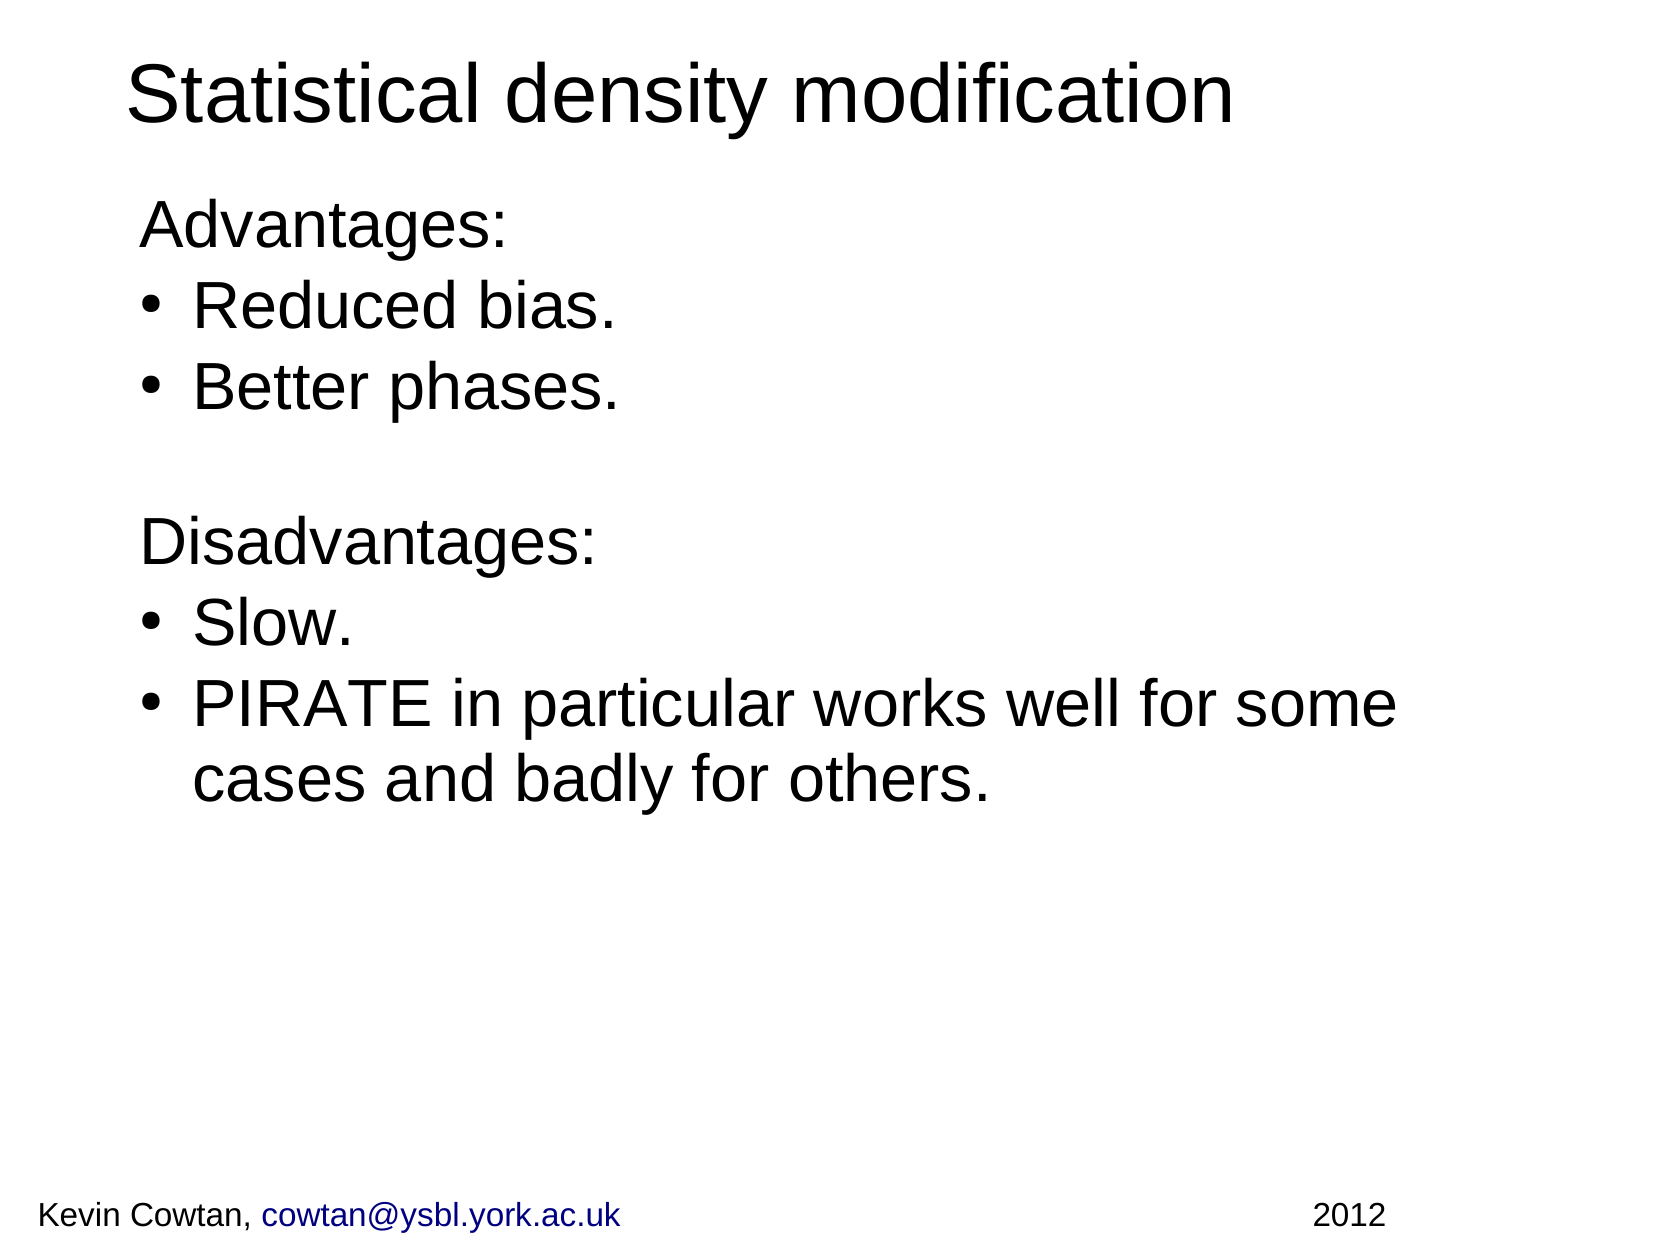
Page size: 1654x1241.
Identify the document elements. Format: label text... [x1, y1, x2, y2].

list Advantages: Reduced bias. Better phases. Disadvantages: Slow. PIRATE in particular works well for some cases and badly for others. [121, 187, 1534, 1127]
title Statistical density modification [125, 37, 1538, 151]
